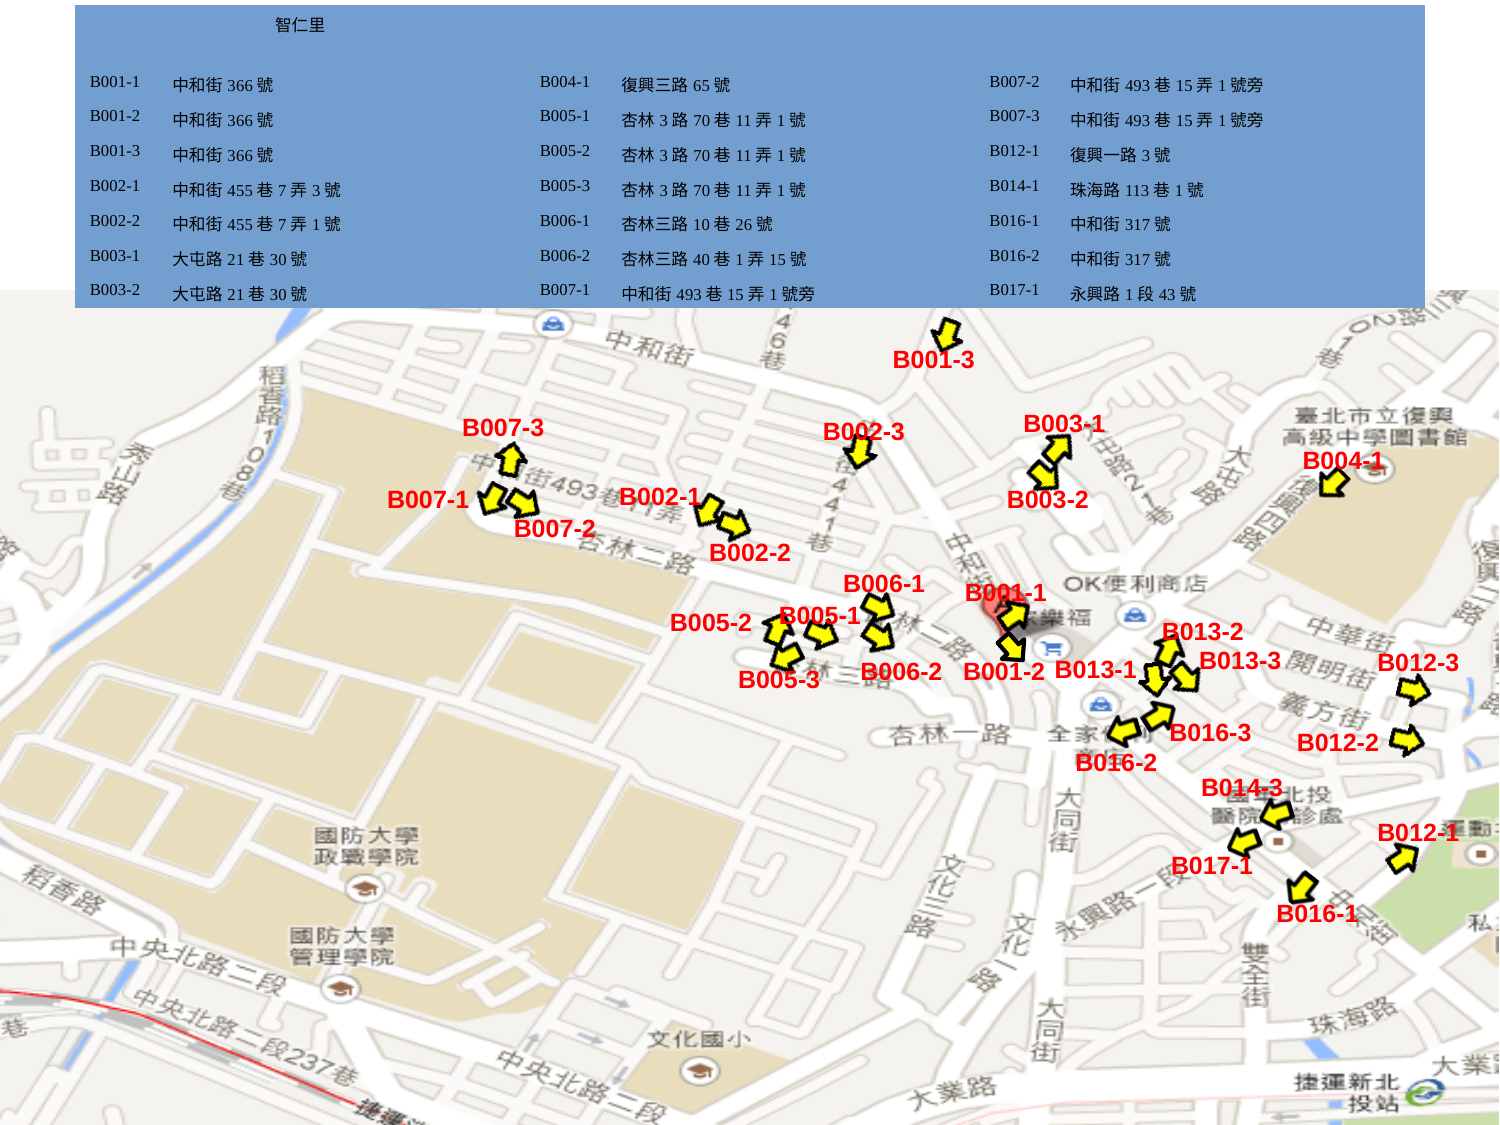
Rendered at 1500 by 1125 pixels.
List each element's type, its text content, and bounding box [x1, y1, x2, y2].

text_box B013-2 [1146, 608, 1267, 654]
table_cell B007-1 [525, 273, 606, 308]
table_cell B007-3 [975, 100, 1055, 134]
table_cell B005-2 [525, 134, 606, 169]
table_cell 中和街455巷7弄3號 [158, 169, 525, 204]
table_cell 中和街317號 [1055, 204, 1425, 239]
text_box B012-3 [1362, 639, 1490, 685]
table_cell 永興路1段43號 [1055, 273, 1425, 308]
table_cell B007-2 [975, 65, 1055, 100]
text_box B005-1 [763, 591, 867, 638]
text_box B006-2 [845, 648, 965, 695]
table_cell 大屯路21巷30號 [158, 273, 525, 308]
table_cell 復興一路3號 [1055, 134, 1425, 169]
text_box B004-1 [1287, 437, 1414, 483]
table_cell B014-1 [975, 169, 1055, 204]
table_header [606, 5, 975, 65]
text_box B001-2 [948, 647, 1085, 694]
text_box B003-2 [991, 476, 1106, 522]
text_box B005-3 [723, 656, 852, 703]
picture [0, 290, 1499, 1125]
table_cell B016-1 [975, 204, 1055, 239]
table_cell 杏林3路70巷11弄1號 [606, 169, 975, 204]
table_cell 大屯路21巷30號 [158, 239, 525, 273]
text_box B003-1 [1008, 400, 1138, 446]
text_box B012-1 [1362, 809, 1496, 855]
table_cell 杏林三路40巷1弄15號 [606, 239, 975, 273]
table_cell B001-3 [75, 134, 158, 169]
table_cell 中和街455巷7弄1號 [158, 204, 525, 239]
text_box B016-2 [1060, 738, 1186, 785]
text_box B002-2 [694, 528, 820, 575]
text_box B013-3 [1184, 636, 1321, 683]
table_cell B001-2 [75, 100, 158, 134]
table_cell B005-1 [525, 100, 606, 134]
text_box B002-1 [604, 473, 749, 520]
table_cell B003-1 [75, 239, 158, 273]
table_cell B017-1 [975, 273, 1055, 308]
table_header [525, 5, 606, 65]
table_cell B006-1 [525, 204, 606, 239]
text_box B006-1 [828, 560, 956, 606]
table_cell B004-1 [525, 65, 606, 100]
text_box B001-1 [949, 569, 1070, 615]
table_cell 杏林三路10巷26號 [606, 204, 975, 239]
text_box B016-3 [1154, 709, 1276, 755]
text_box [997, 634, 1025, 647]
table_cell 杏林3路70巷11弄1號 [606, 100, 975, 134]
table_cell 中和街366號 [158, 100, 525, 134]
table_cell 中和街366號 [158, 65, 525, 100]
table_cell 中和街493巷15弄1號旁 [606, 273, 975, 308]
text_box B007-2 [498, 505, 621, 551]
table_cell 杏林3路70巷11弄1號 [606, 134, 975, 169]
table_cell B012-1 [975, 134, 1055, 169]
table_cell B002-1 [75, 169, 158, 204]
table_cell B002-2 [75, 204, 158, 239]
table_cell B003-2 [75, 273, 158, 308]
table_cell 中和街317號 [1055, 239, 1425, 273]
table_cell B001-1 [75, 65, 158, 100]
text_box B001-3 [877, 336, 1009, 382]
table_cell 中和街493巷15弄1號旁 [1055, 100, 1425, 134]
table_cell 中和街493巷15弄1號旁 [1055, 65, 1425, 100]
text_box B007-3 [447, 404, 576, 450]
table_cell B005-3 [525, 169, 606, 204]
table_cell 珠海路113巷1號 [1055, 169, 1425, 204]
table_header 智仁里 [75, 5, 525, 65]
text_box B016-1 [1261, 890, 1382, 936]
table_cell 中和街366號 [158, 134, 525, 169]
text_box B002-3 [807, 407, 941, 453]
text_box B013-1 [1039, 645, 1165, 692]
table_cell B016-2 [975, 239, 1055, 273]
table_header [975, 5, 1055, 65]
table_cell 復興三路65號 [606, 65, 975, 100]
text_box B012-2 [1281, 718, 1415, 764]
table_header [1055, 5, 1425, 65]
text_box B017-1 [1156, 841, 1293, 888]
text_box B007-1 [372, 475, 496, 522]
text_box B014-3 [1185, 763, 1323, 810]
table_cell B006-2 [525, 239, 606, 273]
text_box B005-2 [654, 598, 785, 645]
